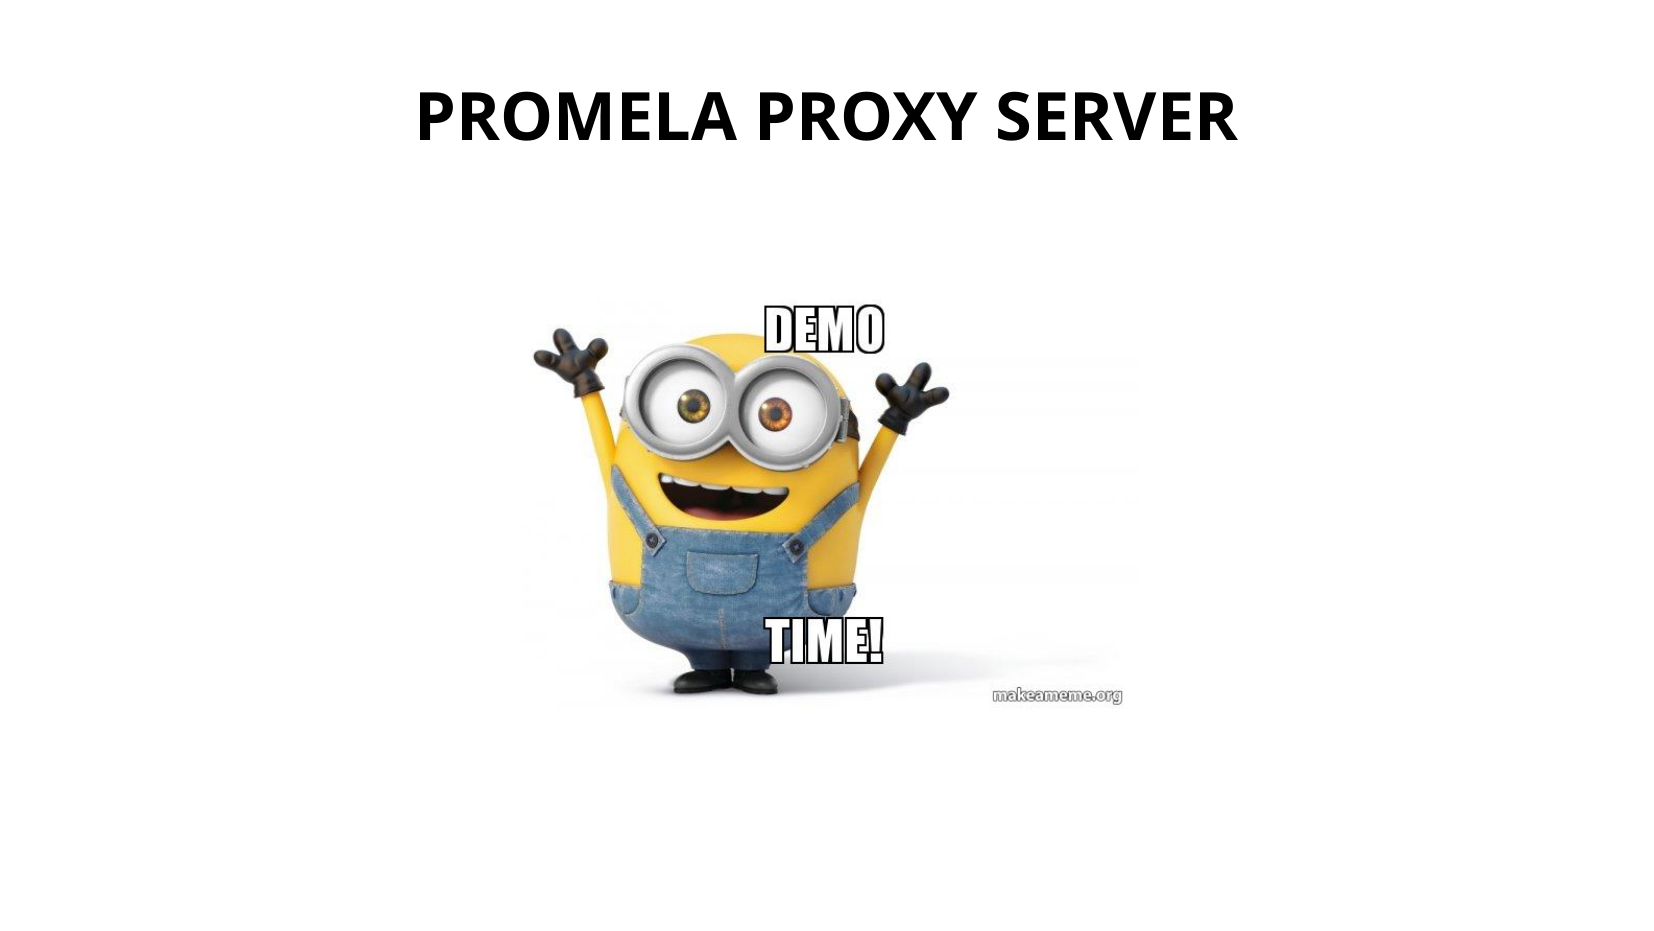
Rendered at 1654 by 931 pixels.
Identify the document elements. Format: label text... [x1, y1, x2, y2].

title PROMELA PROXY SERVER [82, 36, 1571, 193]
picture [514, 291, 1140, 710]
